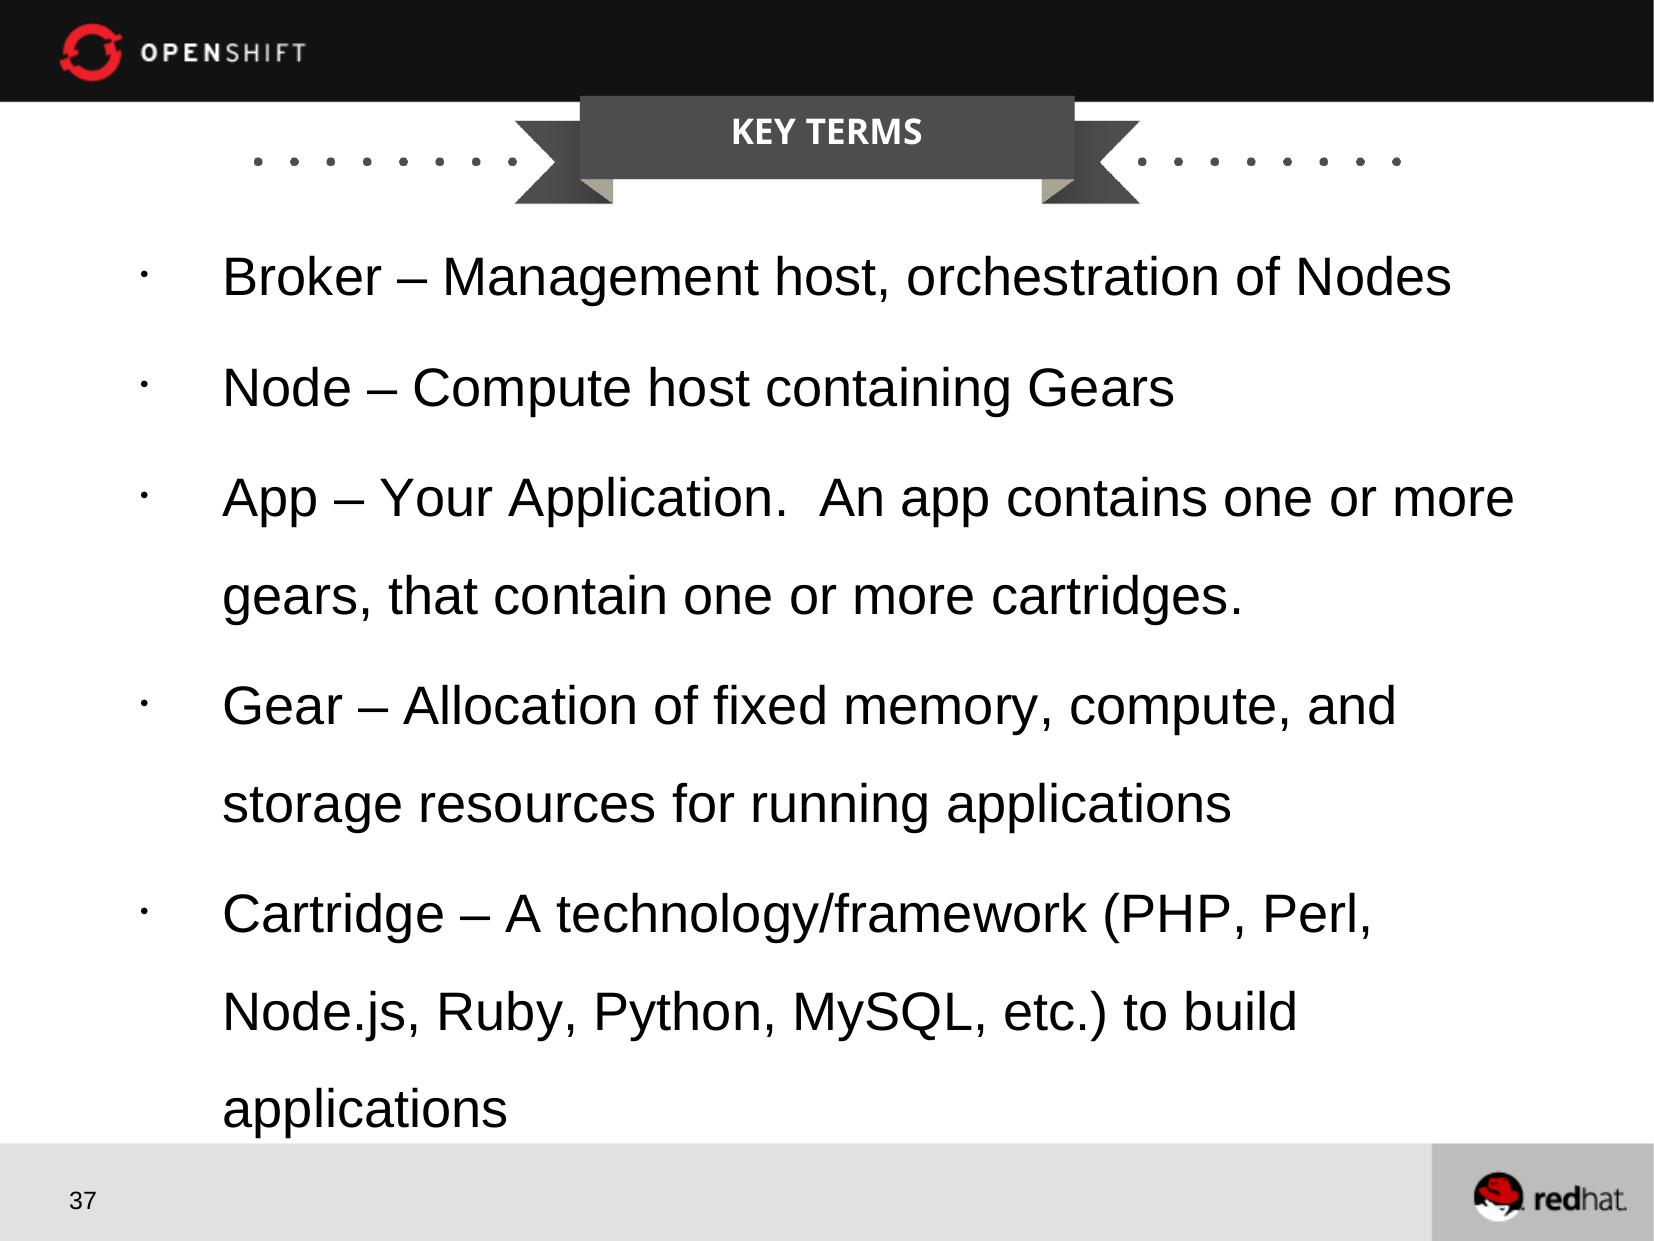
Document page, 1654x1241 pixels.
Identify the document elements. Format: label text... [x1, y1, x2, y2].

text_box KEY TERMS [581, 105, 1073, 160]
picture [0, 0, 1654, 1241]
text_box Broker – Management host, orchestration of Nodes Node – Compute host containing Gears App – Your Application. An app contains one or more gears, that contain one or more cartridges. Gear – Allocation of fixed memory, compute, and storage resources for running applications Cartridge – A technology/framework (PHP, Perl, Node.js, Ruby, Python, MySQL, etc.) to build applications [123, 200, 1546, 994]
